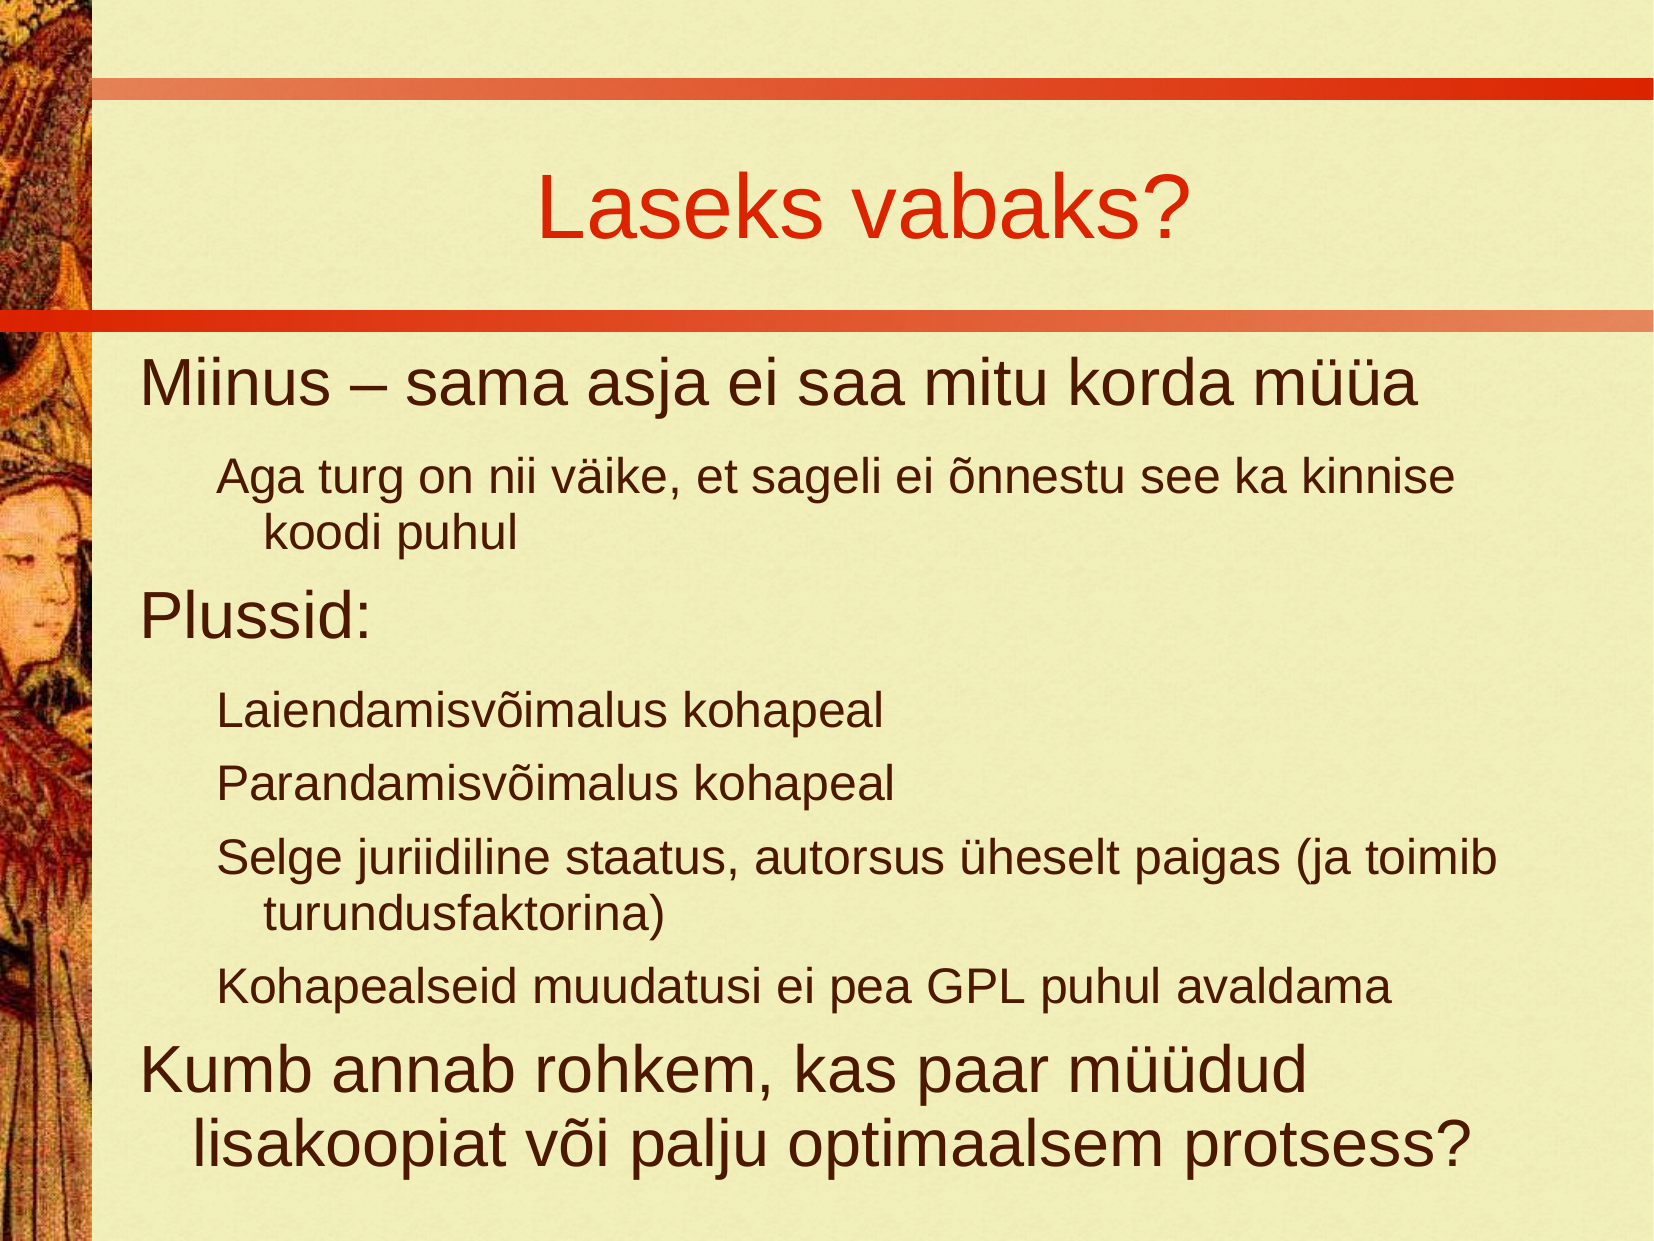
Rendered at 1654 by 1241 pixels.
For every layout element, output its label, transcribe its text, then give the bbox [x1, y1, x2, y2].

title Laseks vabaks? [121, 110, 1534, 303]
picture [0, 332, 1654, 1241]
picture [0, 0, 1654, 310]
list Miinus – sama asja ei saa mitu korda müüa Aga turg on nii väike, et sageli ei õnnestu see ka kinnise koodi puhul Plussid: Laiendamisvõimalus kohapeal Parandamisvõimalus kohapeal Selge juriidiline staatus, autorsus üheselt paigas (ja toimib turundusfaktorina) Kohapealseid muudatusi ei pea GPL puhul avaldama Kumb annab rohkem, kas paar müüdud lisakoopiat või palju optimaalsem protsess? [121, 344, 1534, 1182]
